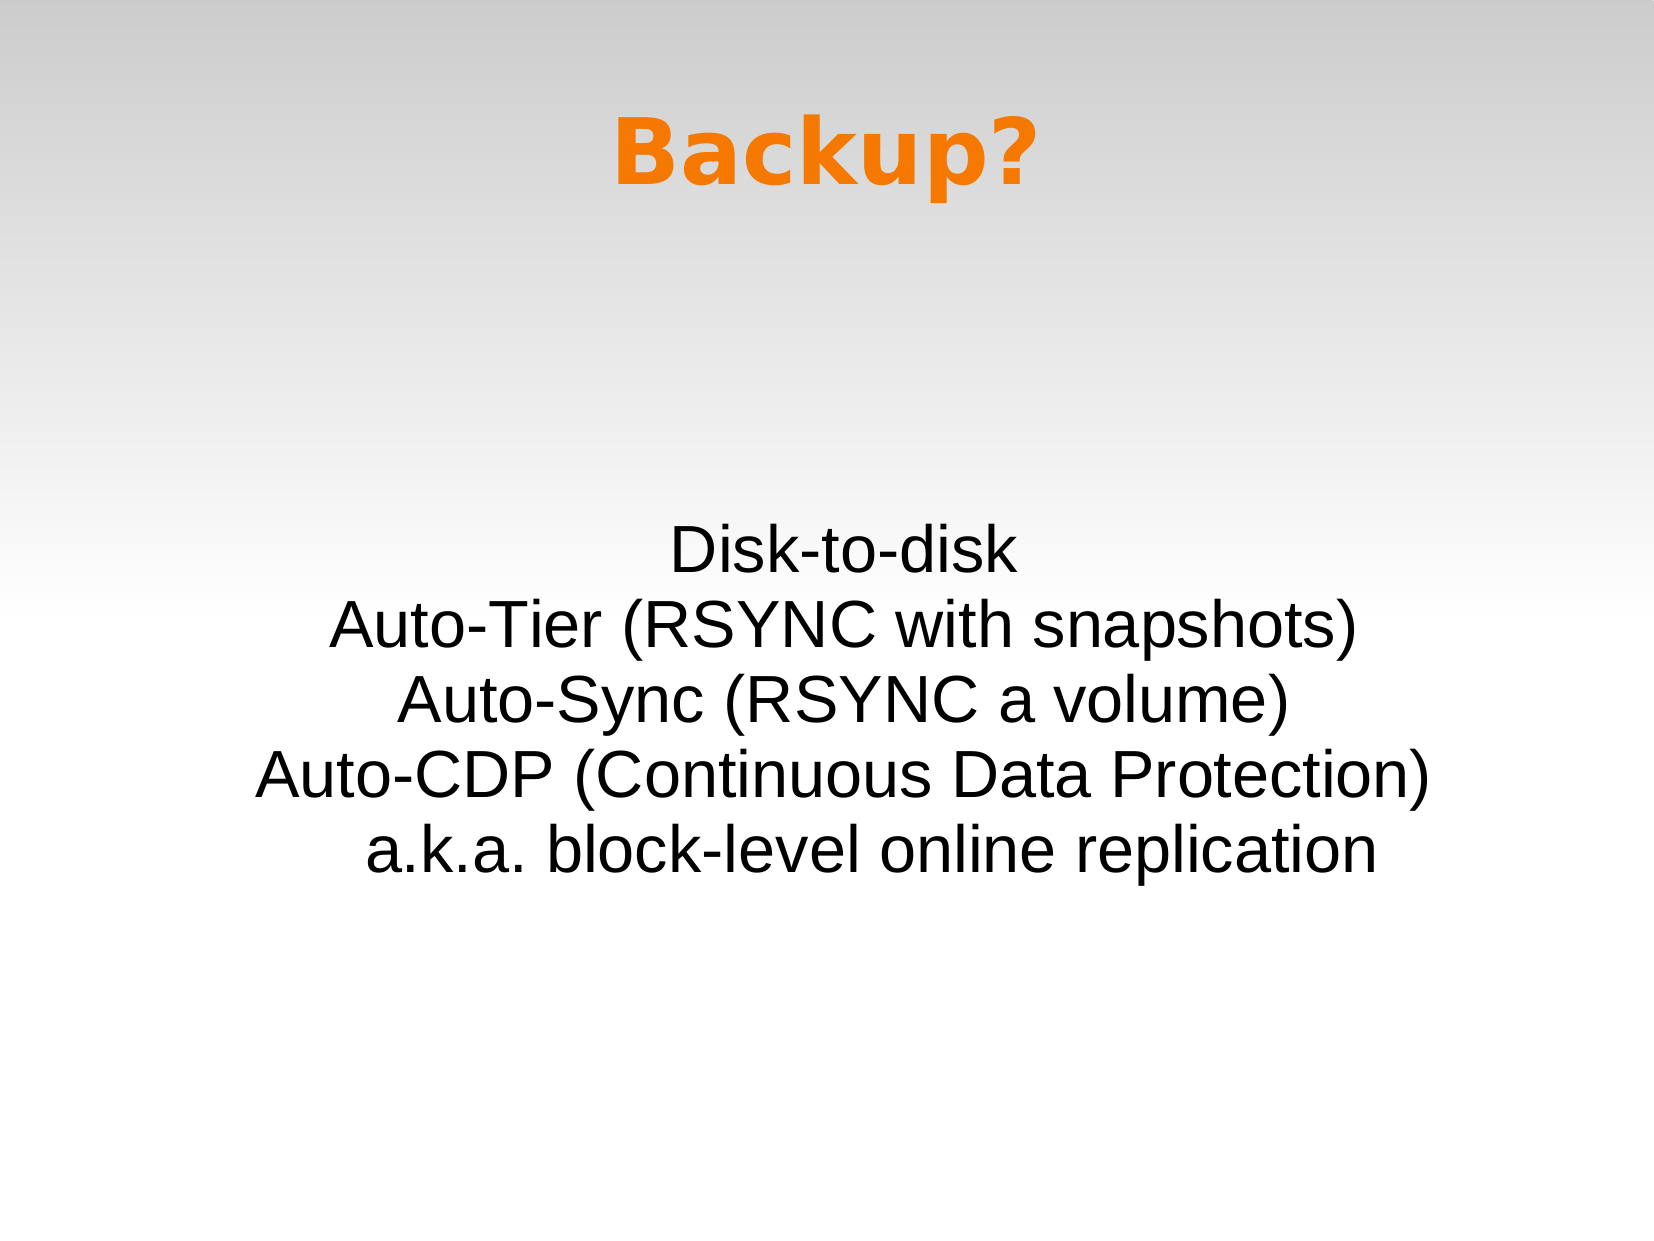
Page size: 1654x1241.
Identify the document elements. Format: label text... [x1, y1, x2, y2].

subtitle Disk-to-disk Auto-Tier (RSYNC with snapshots) Auto-Sync (RSYNC a volume) Auto-CDP (Continuous Data Protection) a.k.a. block-level online replication [82, 290, 1571, 1109]
title Backup? [82, 49, 1571, 257]
